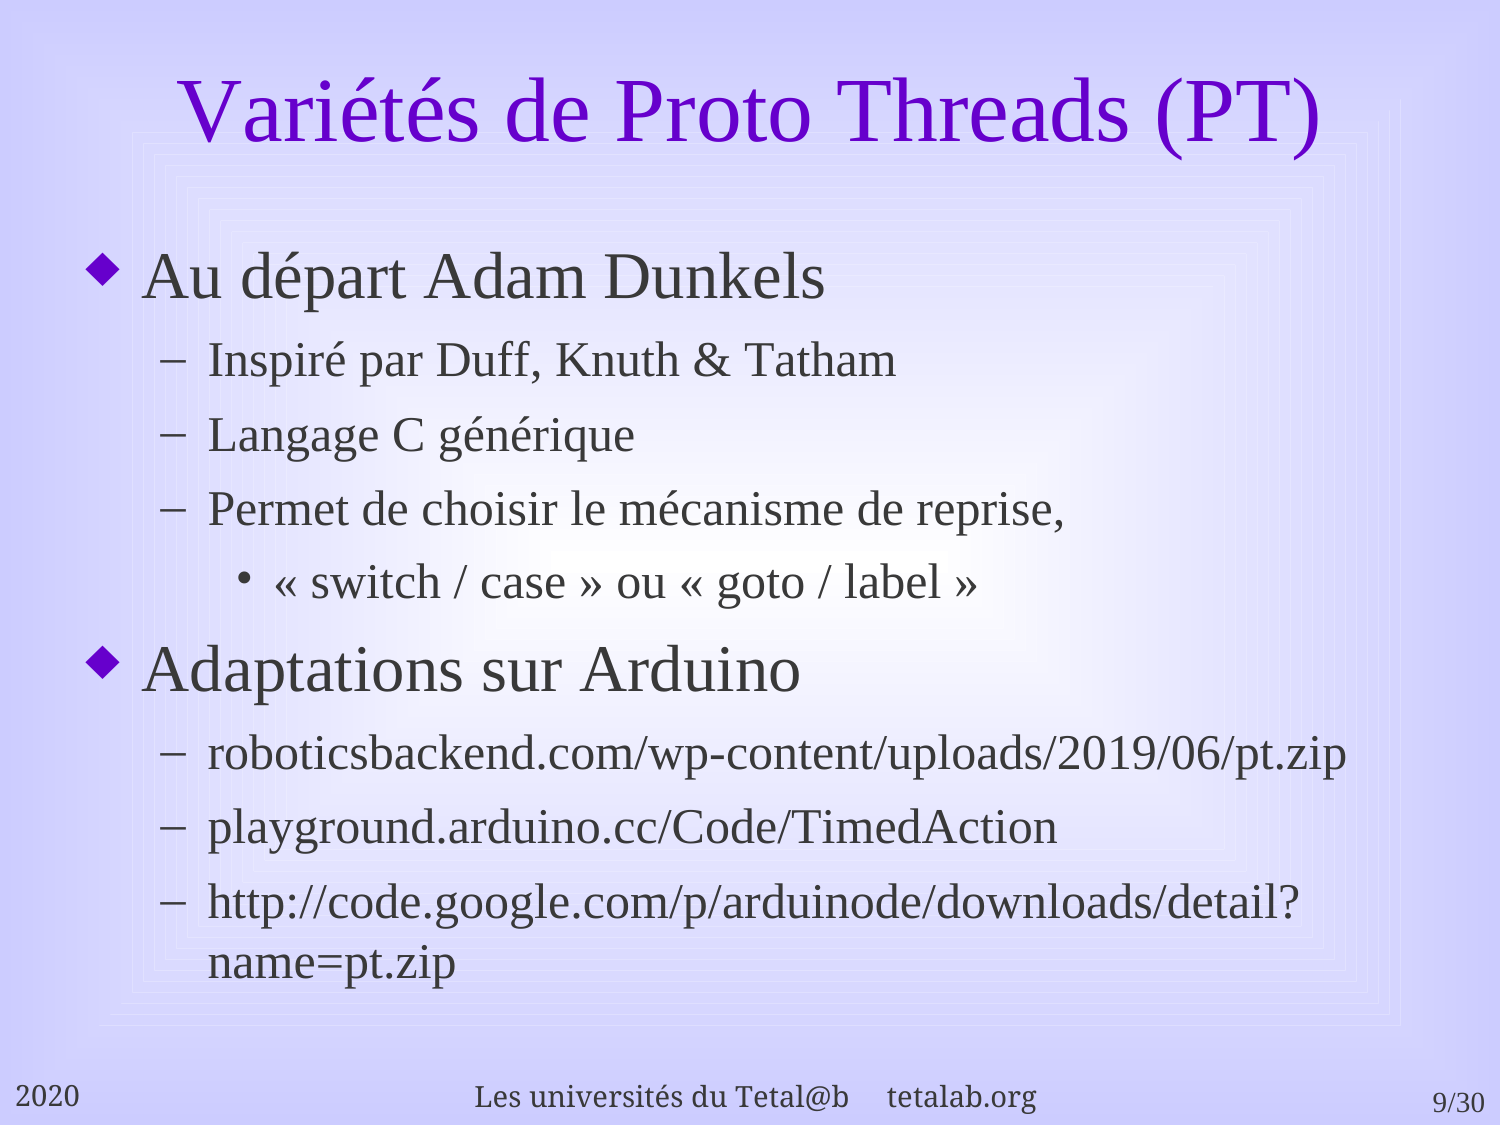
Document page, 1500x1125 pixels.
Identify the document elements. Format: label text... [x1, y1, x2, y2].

list Au départ Adam Dunkels Inspiré par Duff, Knuth & Tatham Langage C générique Permet de choisir le mécanisme de reprise, « switch / case » ou « goto / label » Adaptations sur Arduino roboticsbackend.com/wp-content/uploads/2019/06/pt.zip playground.arduino.cc/Code/TimedAction http://code.google.com/p/arduinode/downloads/detail?name=pt.zip [70, 224, 1453, 1016]
title Variétés de Proto Threads (PT) [0, 5, 1500, 204]
